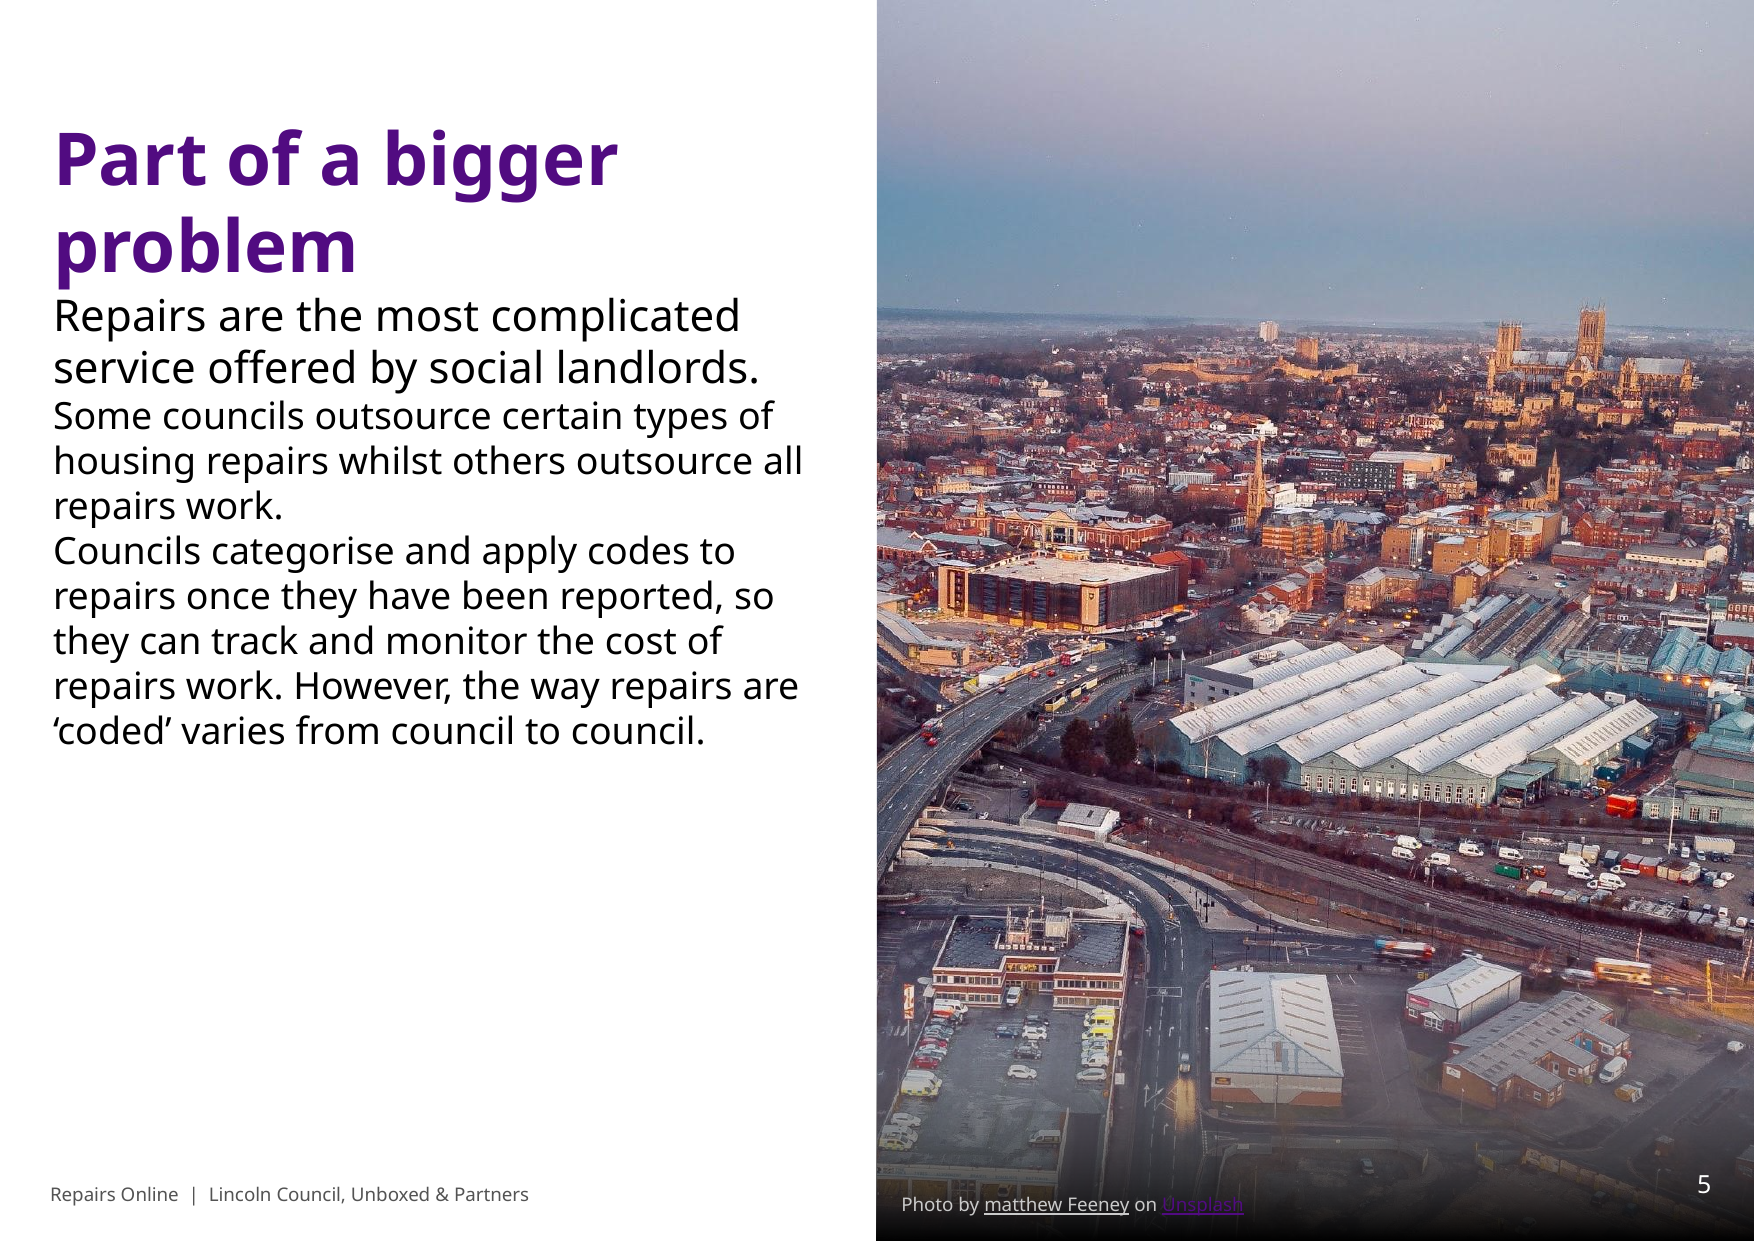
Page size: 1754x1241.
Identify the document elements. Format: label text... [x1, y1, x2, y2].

text_box Photo by matthew Feeney on Unsplash [886, 1178, 1278, 1229]
picture [876, 0, 1754, 931]
title Part of a bigger problem Repairs are the most complicated service offered by social landlords. Some councils outsource certain types of housing repairs whilst others outsource all repairs work. Councils categorise and apply codes to repairs once they have been reported, so they can track and monitor the cost of repairs work. However, the way repairs are ‘coded’ varies from council to council. [34, 93, 839, 213]
slide_number <number> [1625, 1138, 1731, 1234]
text_box [876, 931, 1754, 1241]
